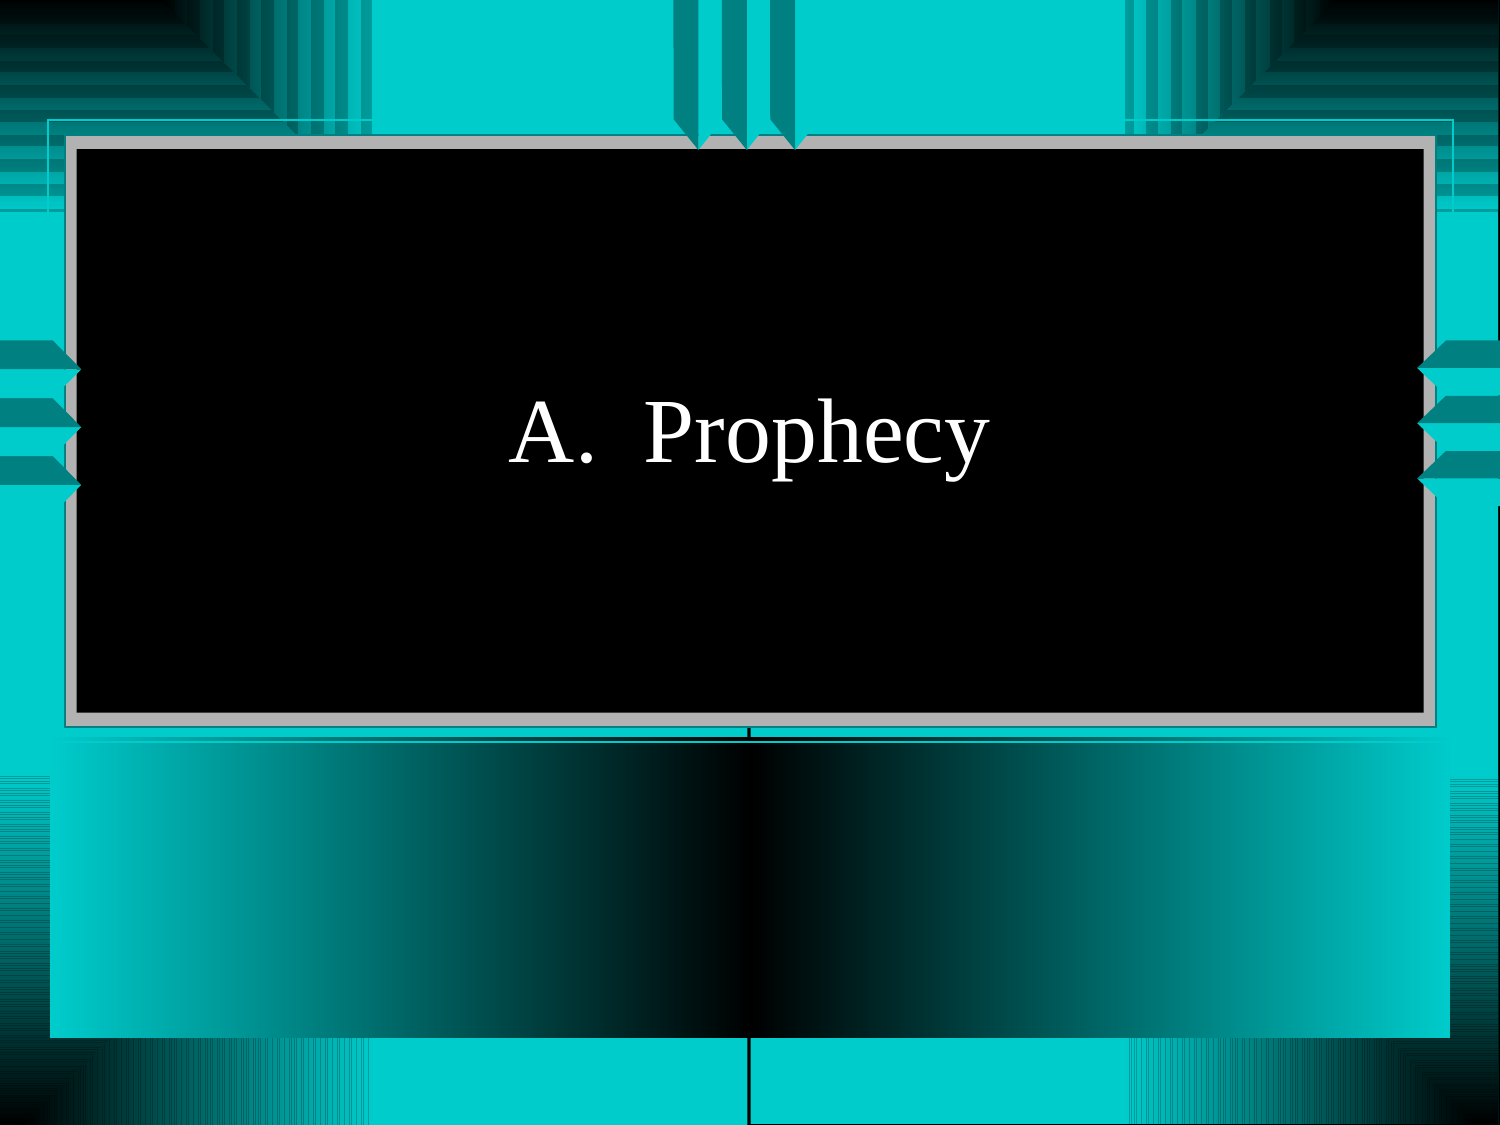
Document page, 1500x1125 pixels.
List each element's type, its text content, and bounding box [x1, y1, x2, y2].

title A. Prophecy [112, 337, 1388, 526]
